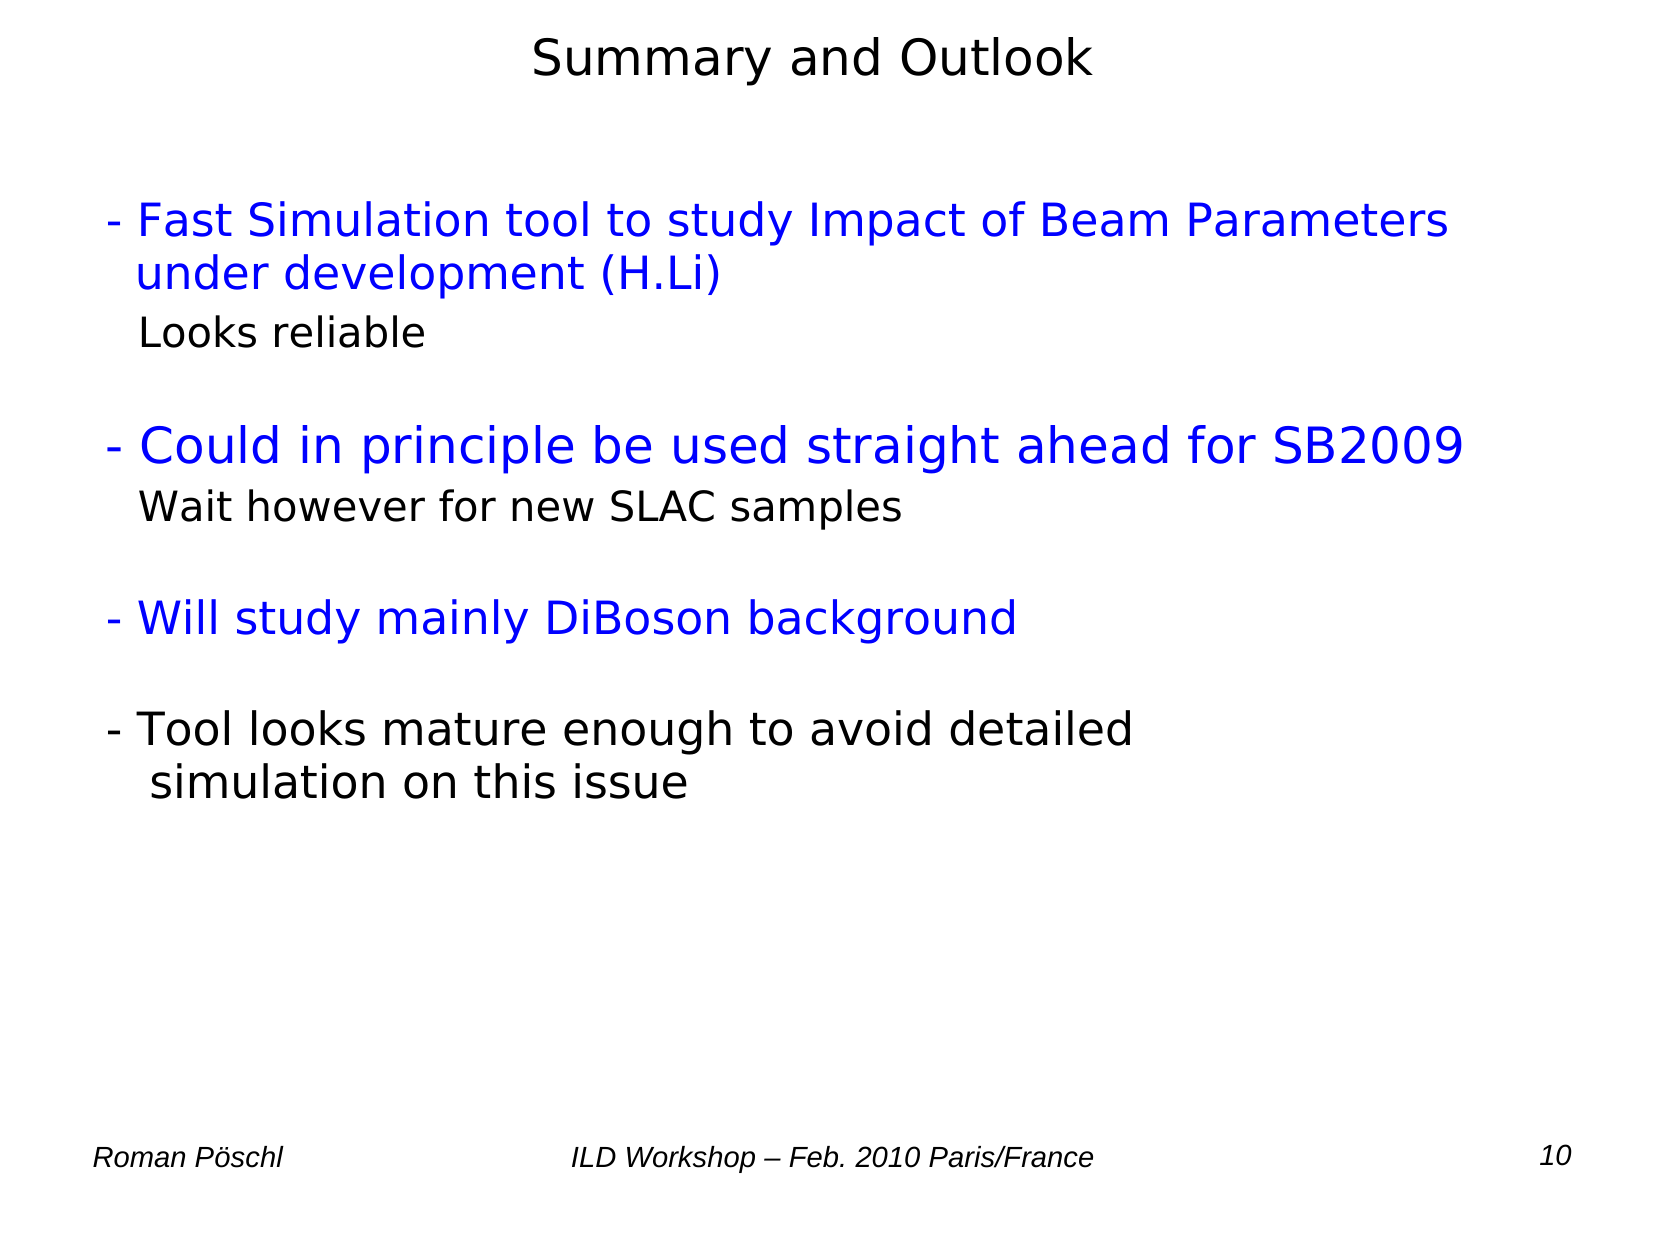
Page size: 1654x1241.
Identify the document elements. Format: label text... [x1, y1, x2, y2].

text_box - Fast Simulation tool to study Impact of Beam Parameters under development (H.Li) Looks reliable - Could in principle be used straight ahead for SB2009 Wait however for new SLAC samples - Will study mainly DiBoson background - Tool looks mature enough to avoid detailed simulation on this issue [105, 194, 1436, 810]
text_box Summary and Outlook [531, 29, 1083, 88]
